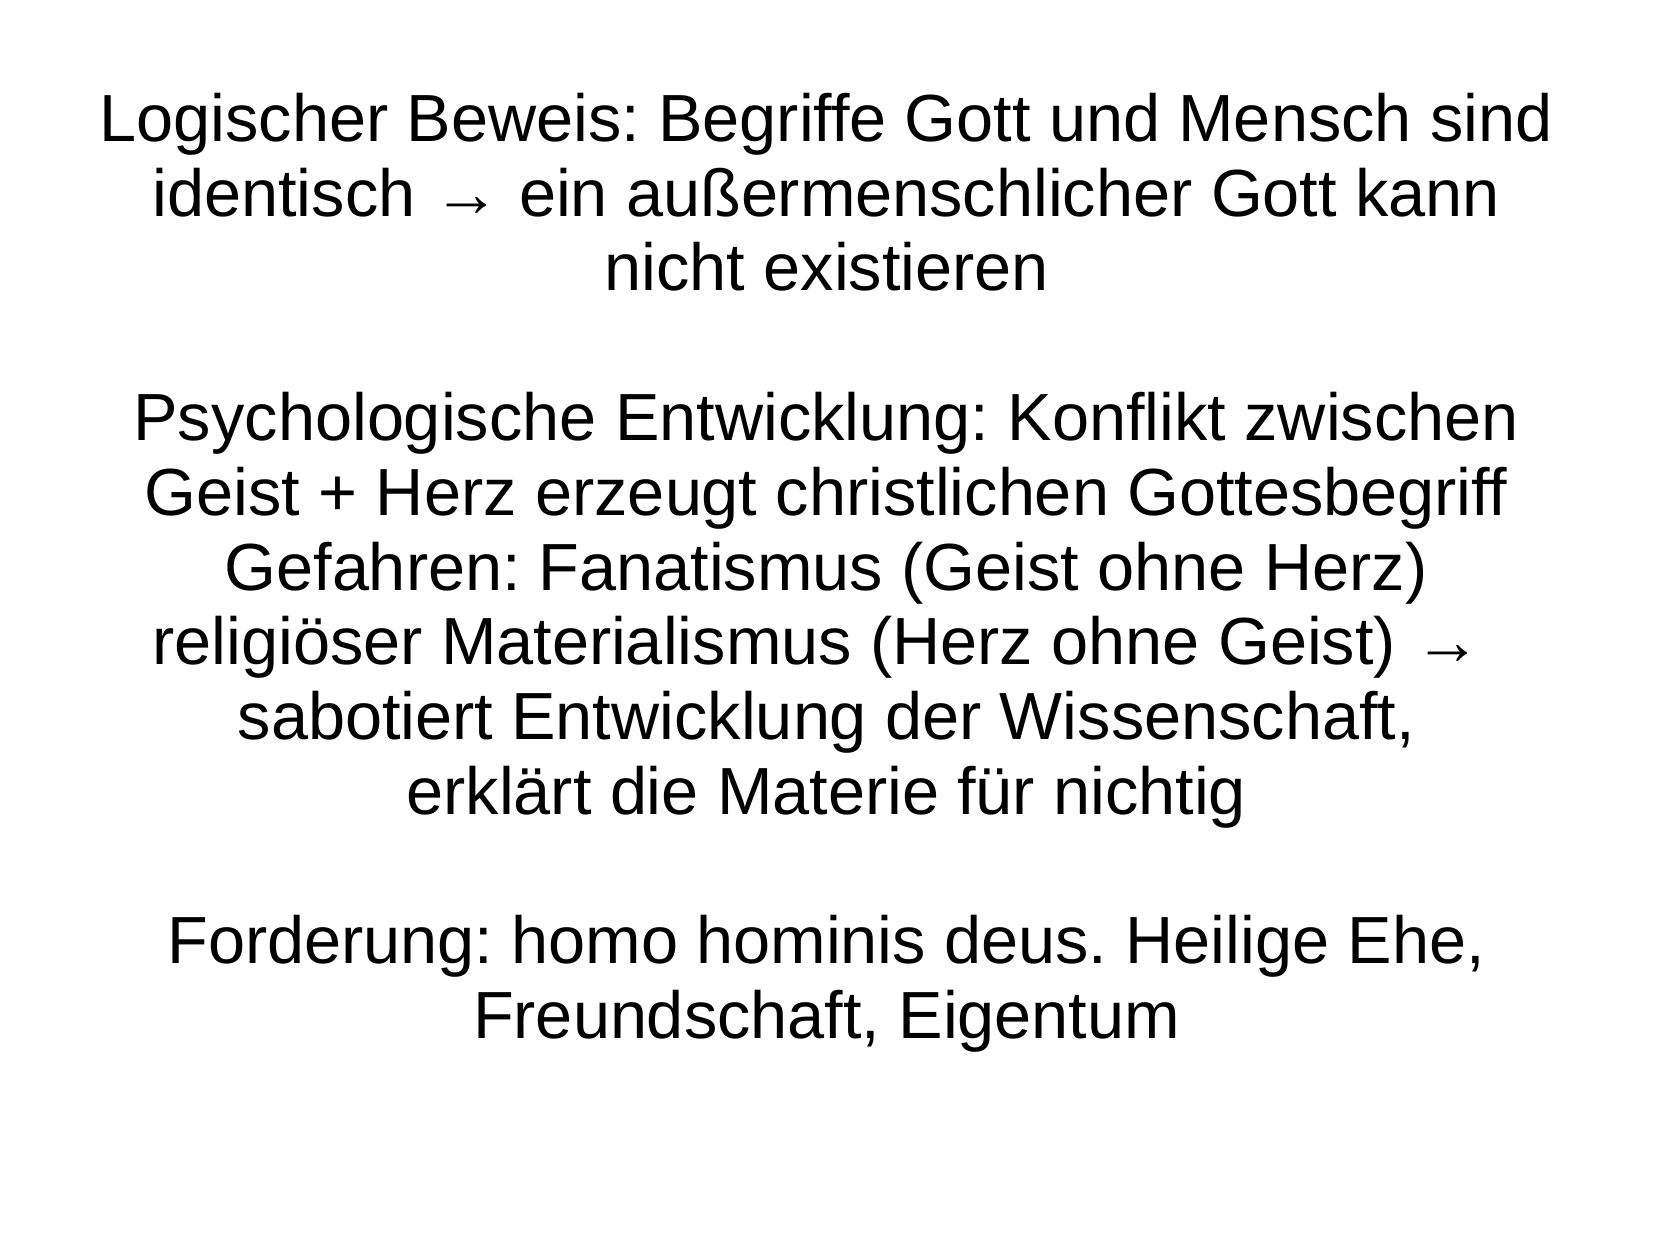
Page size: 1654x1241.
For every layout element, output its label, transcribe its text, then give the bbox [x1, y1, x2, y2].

subtitle Logischer Beweis: Begriffe Gott und Mensch sind identisch → ein außermenschlicher Gott kann nicht existieren Psychologische Entwicklung: Konflikt zwischen Geist + Herz erzeugt christlichen Gottesbegriff Gefahren: Fanatismus (Geist ohne Herz) religiöser Materialismus (Herz ohne Geist) → sabotiert Entwicklung der Wissenschaft, erklärt die Materie für nichtig Forderung: homo hominis deus. Heilige Ehe, Freundschaft, Eigentum [82, 6, 1571, 1053]
